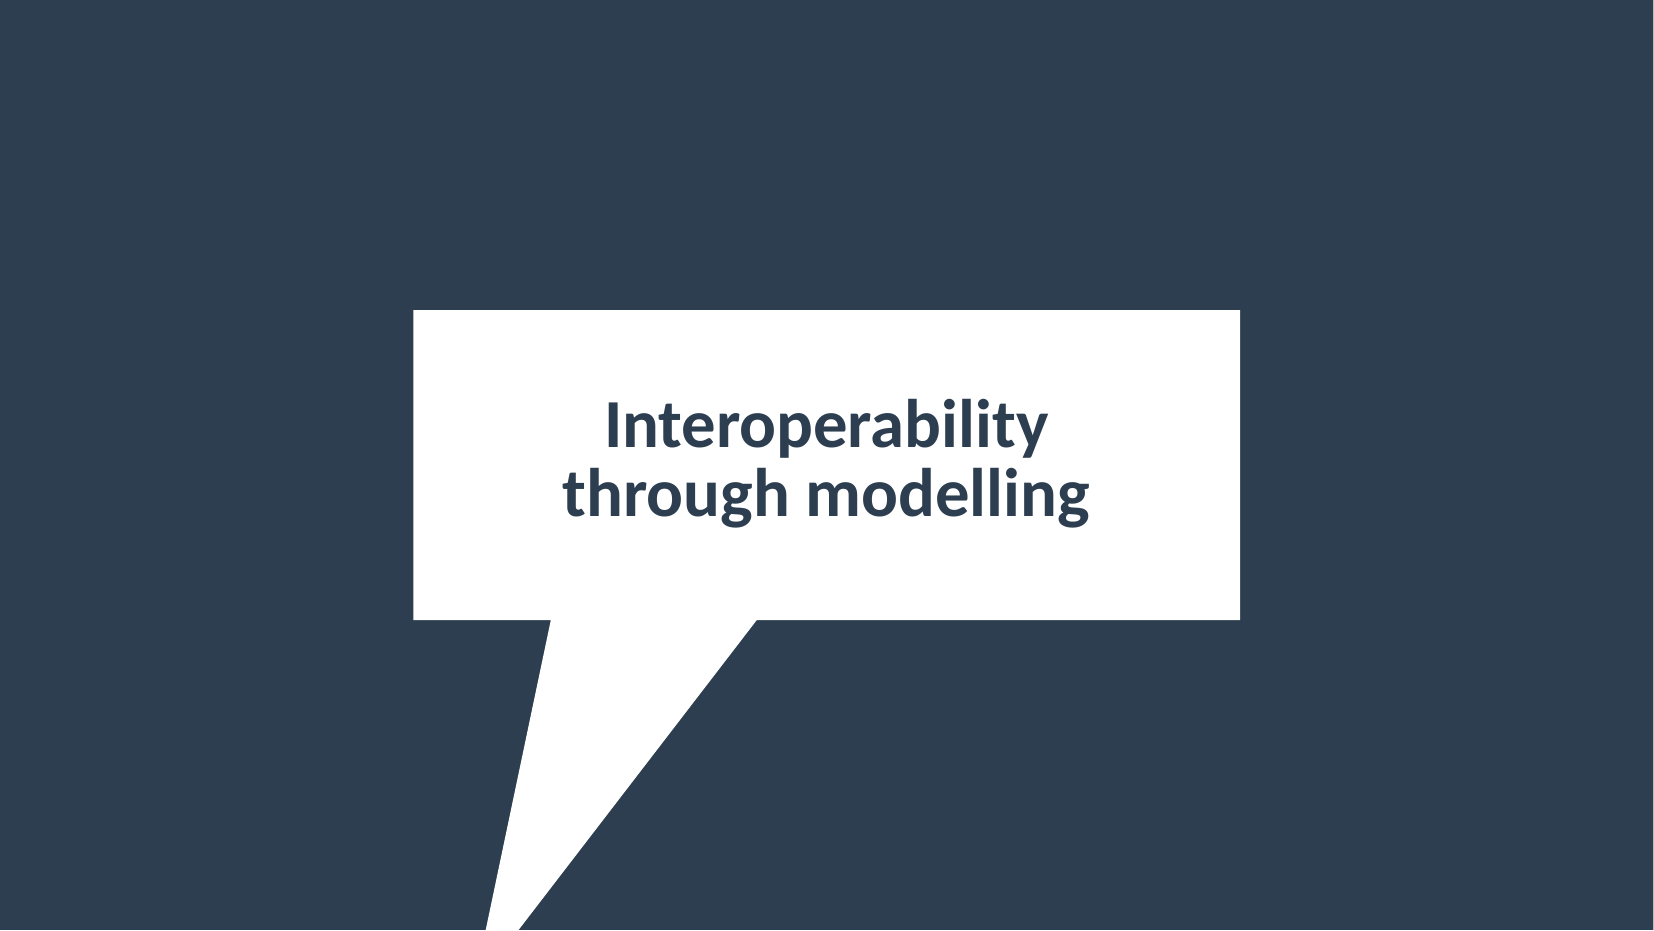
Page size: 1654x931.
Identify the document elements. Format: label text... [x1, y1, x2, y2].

title Interoperability through modelling [442, 332, 1211, 598]
